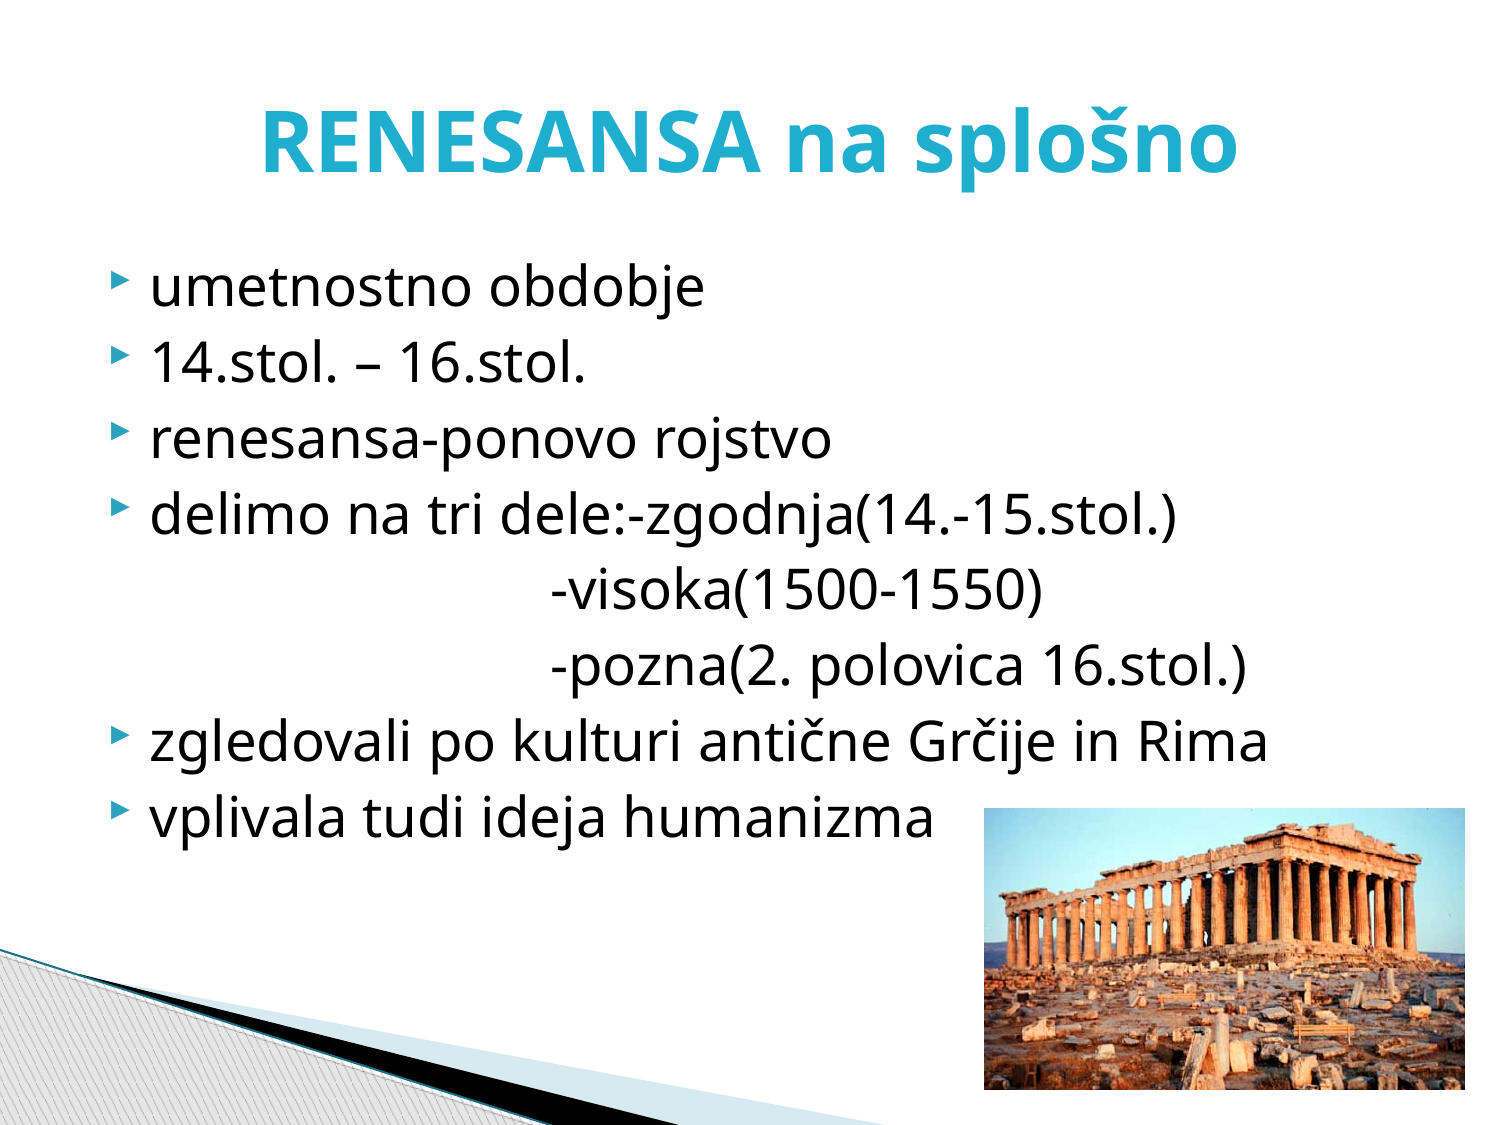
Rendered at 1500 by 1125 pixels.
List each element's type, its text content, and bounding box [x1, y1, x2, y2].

list umetnostno obdobje 14.stol. – 16.stol. renesansa-ponovo rojstvo delimo na tri dele:-zgodnja(14.-15.stol.) -visoka(1500-1550) -pozna(2. polovica 16.stol.) zgledovali po kulturi antične Grčije in Rima vplivala tudi ideja humanizma [75, 242, 1454, 1102]
picture [984, 808, 1465, 1091]
title RENESANSA na splošno [75, 45, 1425, 233]
